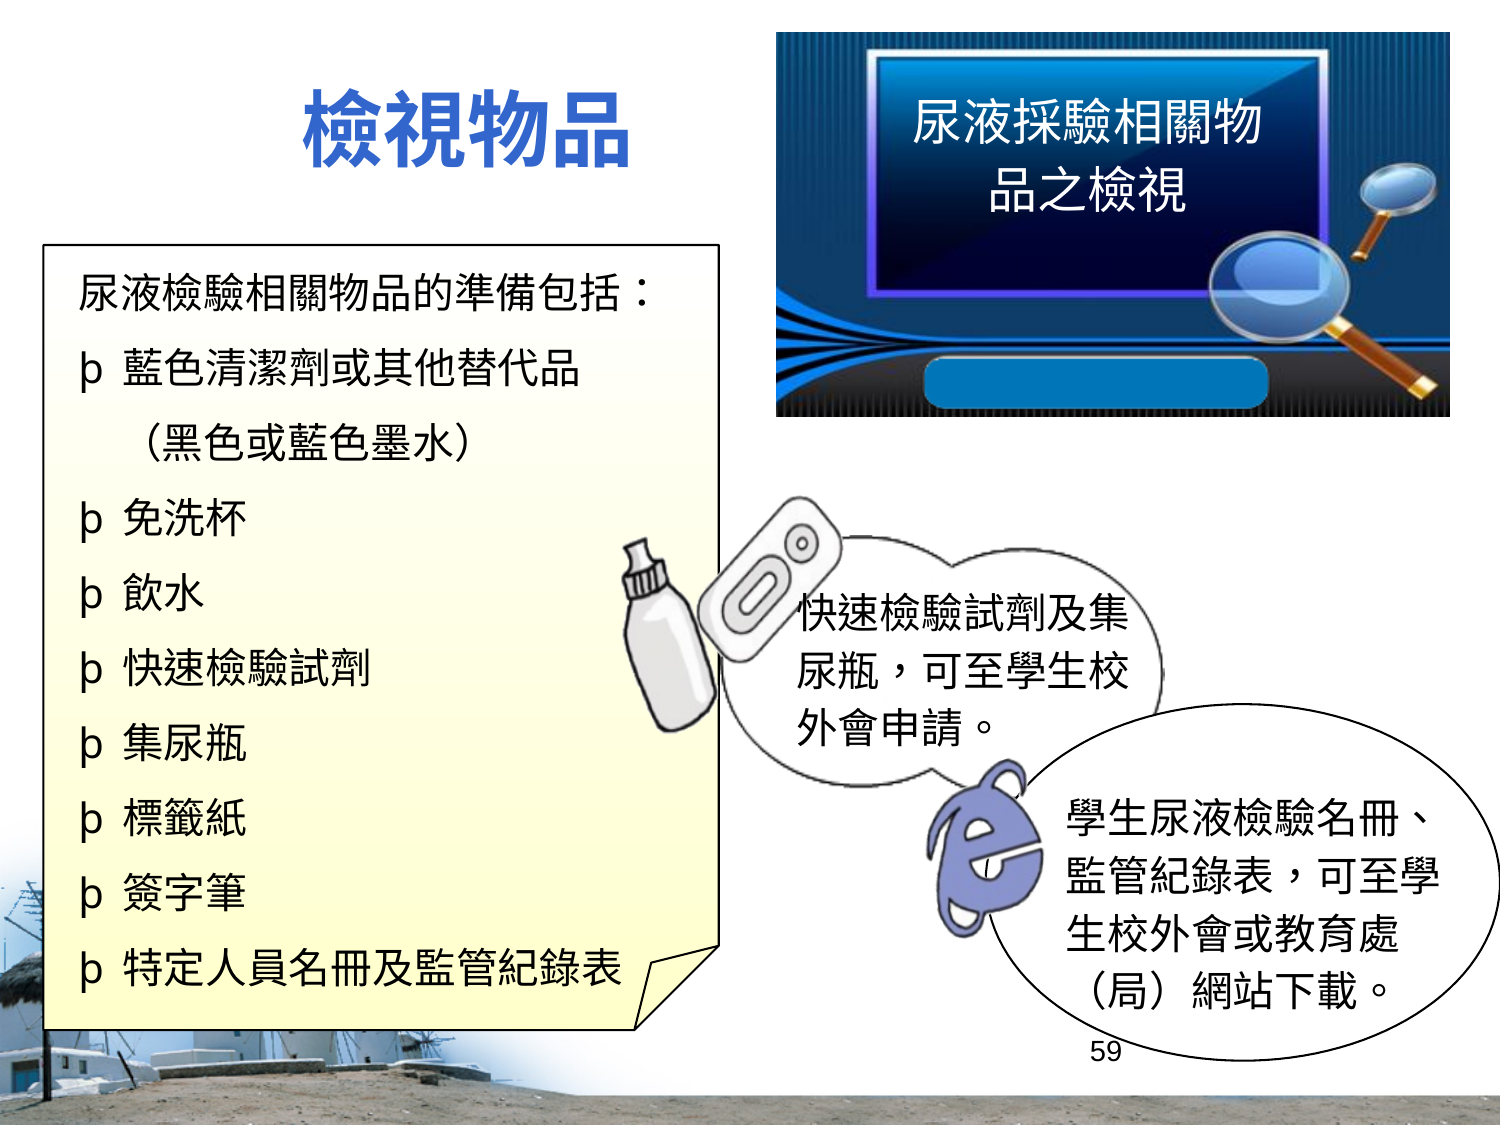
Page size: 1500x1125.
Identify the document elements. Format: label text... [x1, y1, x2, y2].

text_box [43, 245, 719, 1031]
text_box 尿液採驗相關物品之檢視 [893, 73, 1283, 227]
text_box [1029, 704, 1451, 851]
text_box [1074, 1022, 1426, 1103]
text_box 快速檢驗試劑及集尿瓶，可至學生校外會申請。 [781, 572, 1170, 761]
text_box [995, 916, 1050, 1001]
text_box [1473, 802, 1500, 962]
text_box 尿液檢驗相關物品的準備包括： 藍色清潔劑或其他替代品 （黑色或藍色墨水） 免洗杯 飲水 快速檢驗試劑 集尿瓶 標籤紙 簽字筆 特定人員名冊及監管紀錄表 [63, 259, 657, 1006]
text_box 學生尿液檢驗名冊、監管紀錄表，可至學生校外會或教育處（局）網站下載。 [1050, 777, 1473, 1022]
title 檢視物品 [130, 69, 776, 185]
picture [0, 32, 1500, 1125]
